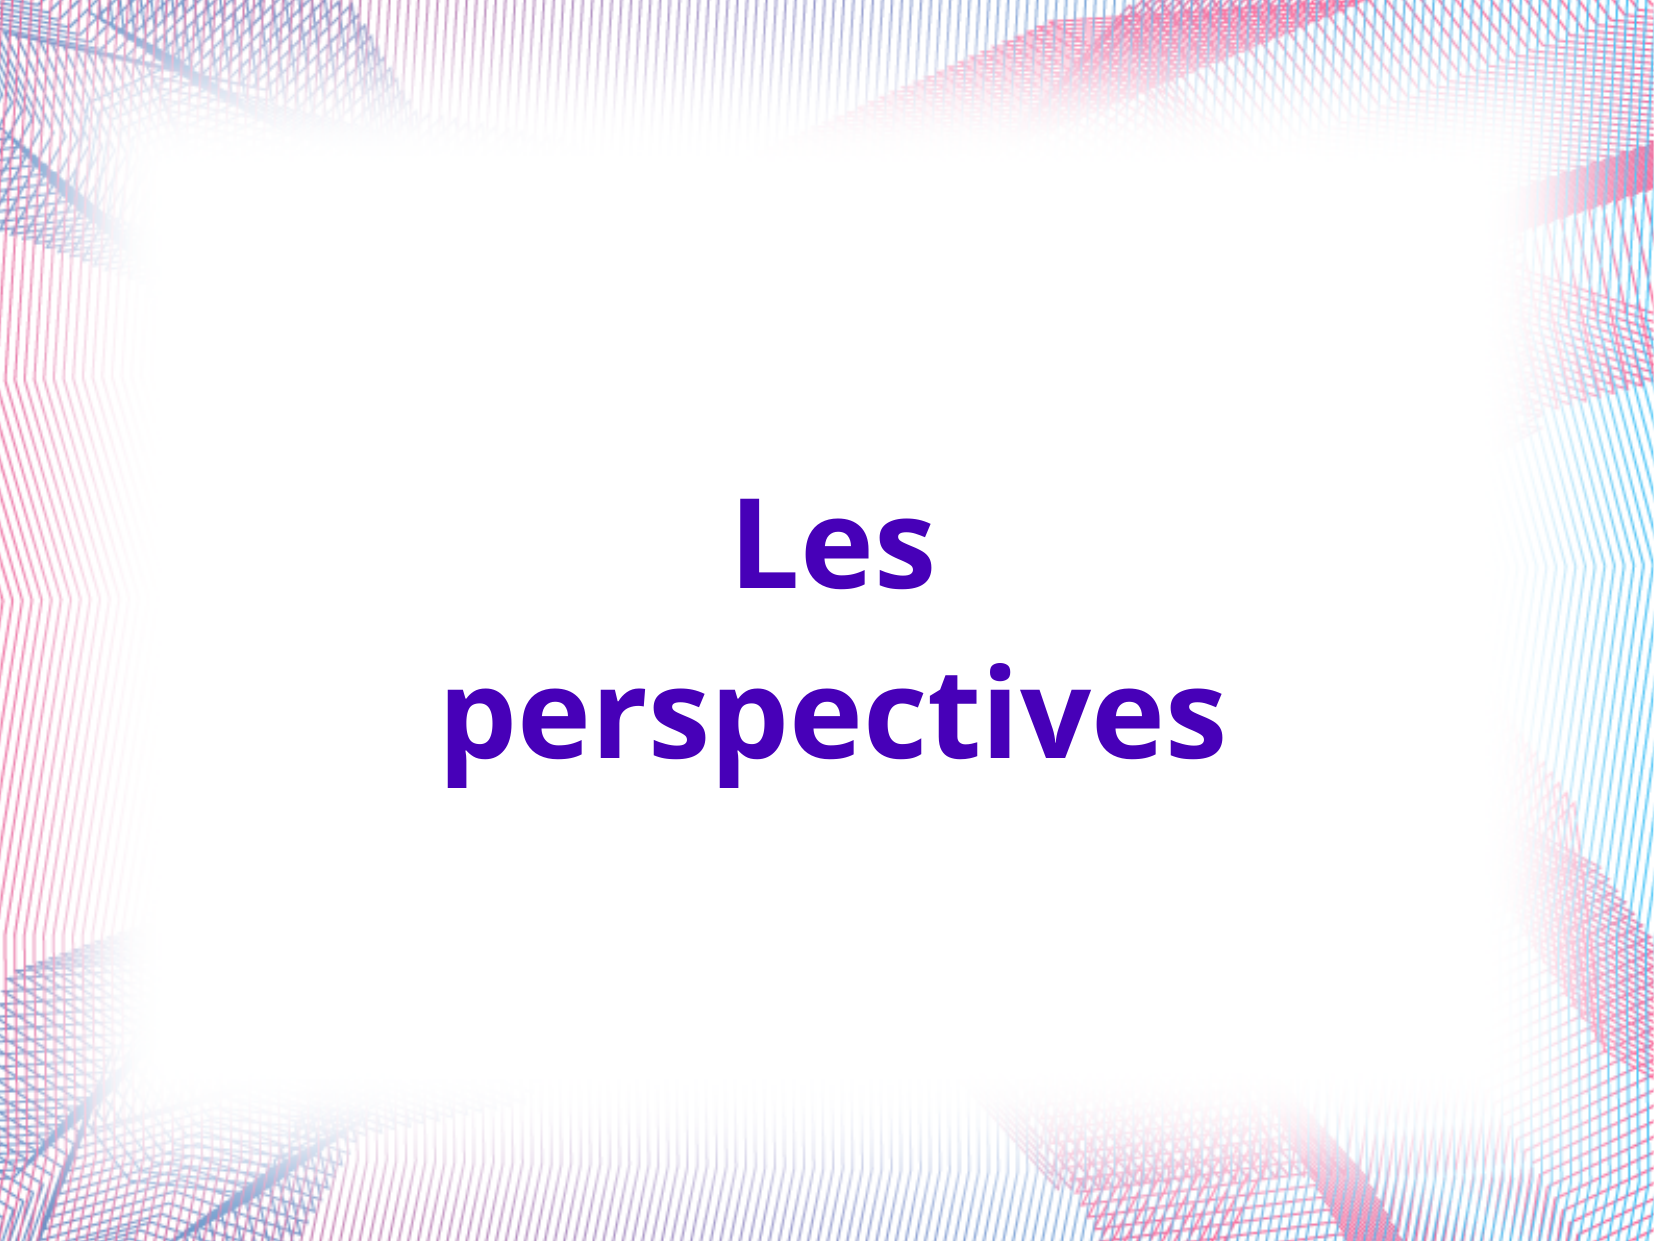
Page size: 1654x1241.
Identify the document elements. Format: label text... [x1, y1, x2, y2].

picture [0, 0, 1654, 1241]
text_box Les perspectives [319, 537, 1348, 713]
